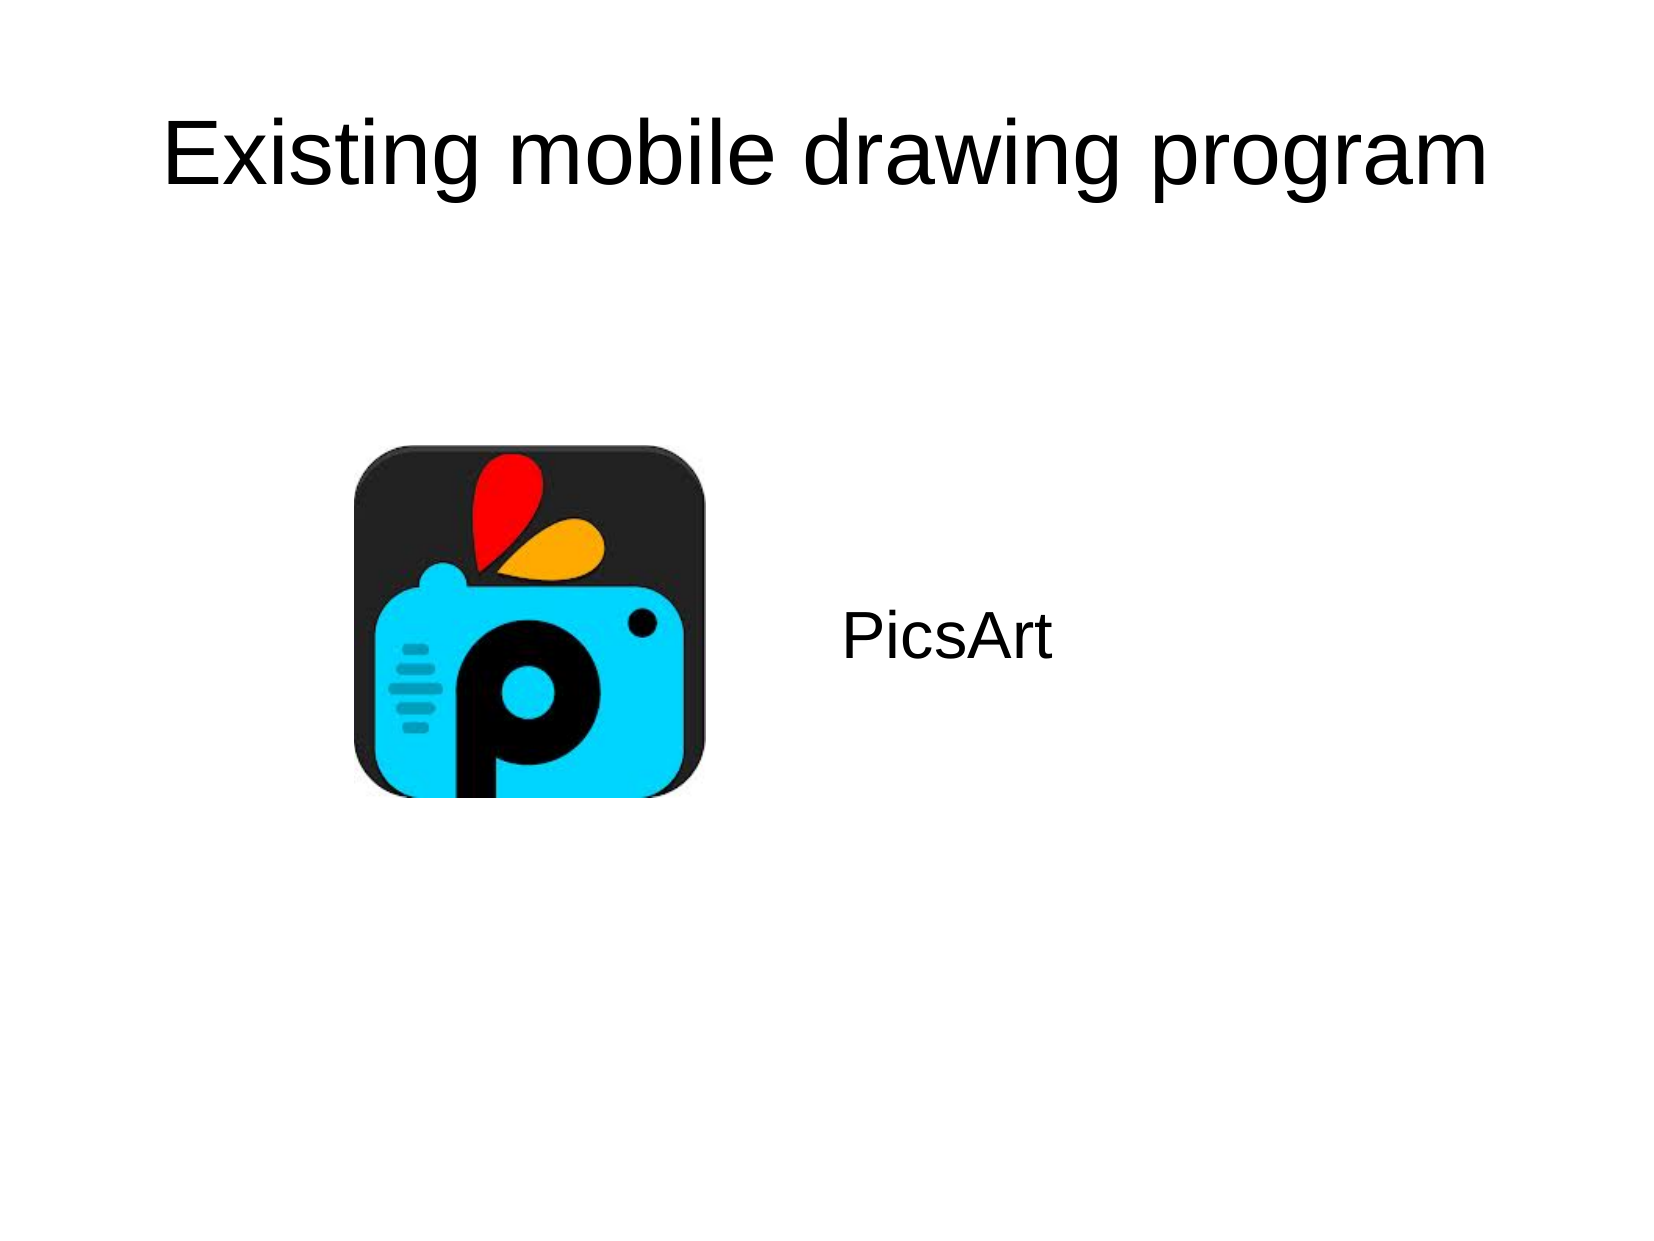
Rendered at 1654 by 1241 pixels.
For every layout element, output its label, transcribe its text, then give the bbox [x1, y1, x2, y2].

title Existing mobile drawing program [82, 49, 1571, 257]
text_box PicsArt [826, 590, 1152, 681]
picture [354, 445, 706, 798]
